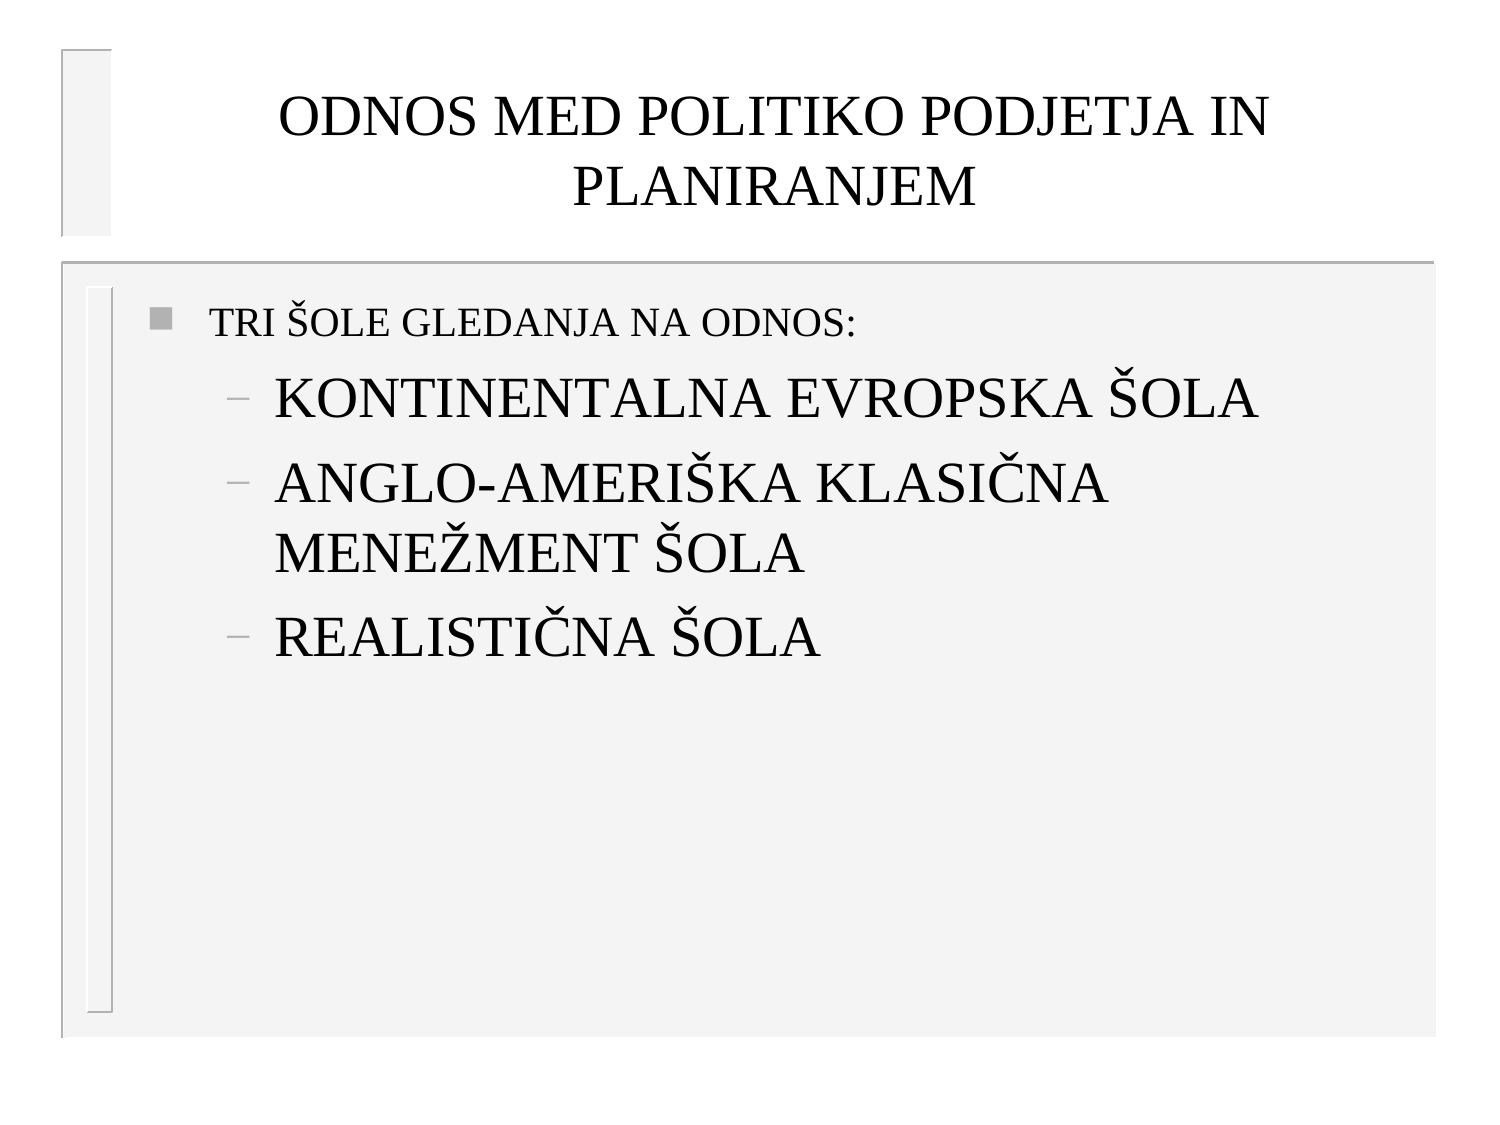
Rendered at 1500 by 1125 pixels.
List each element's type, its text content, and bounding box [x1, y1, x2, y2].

title ODNOS MED POLITIKO PODJETJA IN PLANIRANJEM [137, 56, 1413, 238]
list TRI ŠOLE GLEDANJA NA ODNOS: KONTINENTALNA EVROPSKA ŠOLA ANGLO-AMERIŠKA KLASIČNA MENEŽMENT ŠOLA REALISTIČNA ŠOLA [137, 287, 1413, 963]
